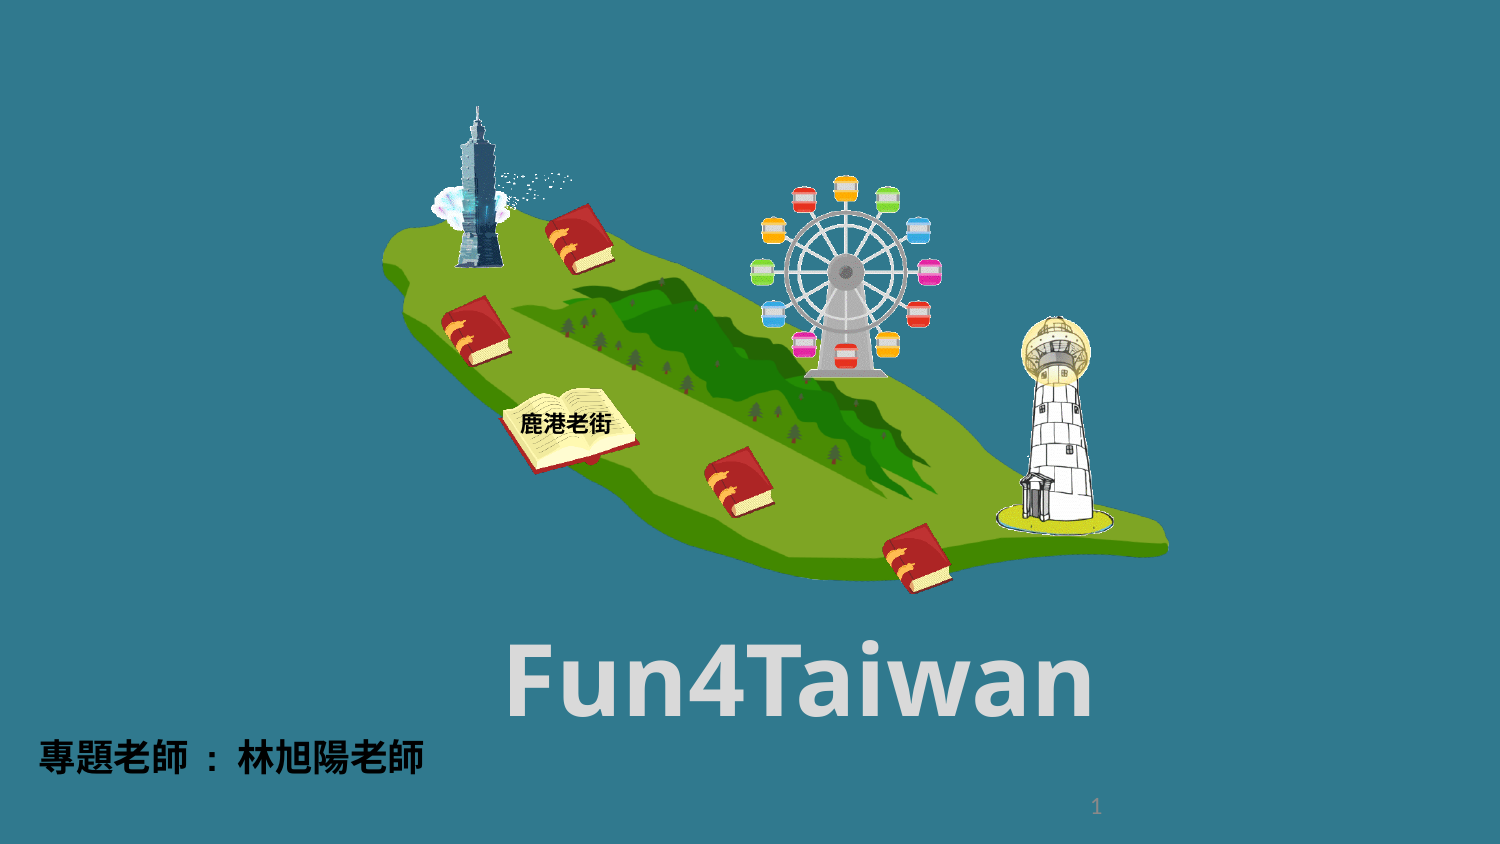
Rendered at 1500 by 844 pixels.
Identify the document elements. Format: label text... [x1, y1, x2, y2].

text_box 鹿港老街 [505, 402, 727, 446]
text_box 專題老師 : 林旭陽老師 [23, 726, 516, 788]
text_box 1 [1074, 782, 1426, 828]
picture [351, 82, 1199, 619]
text_box Fun4Taiwan [475, 609, 1126, 746]
